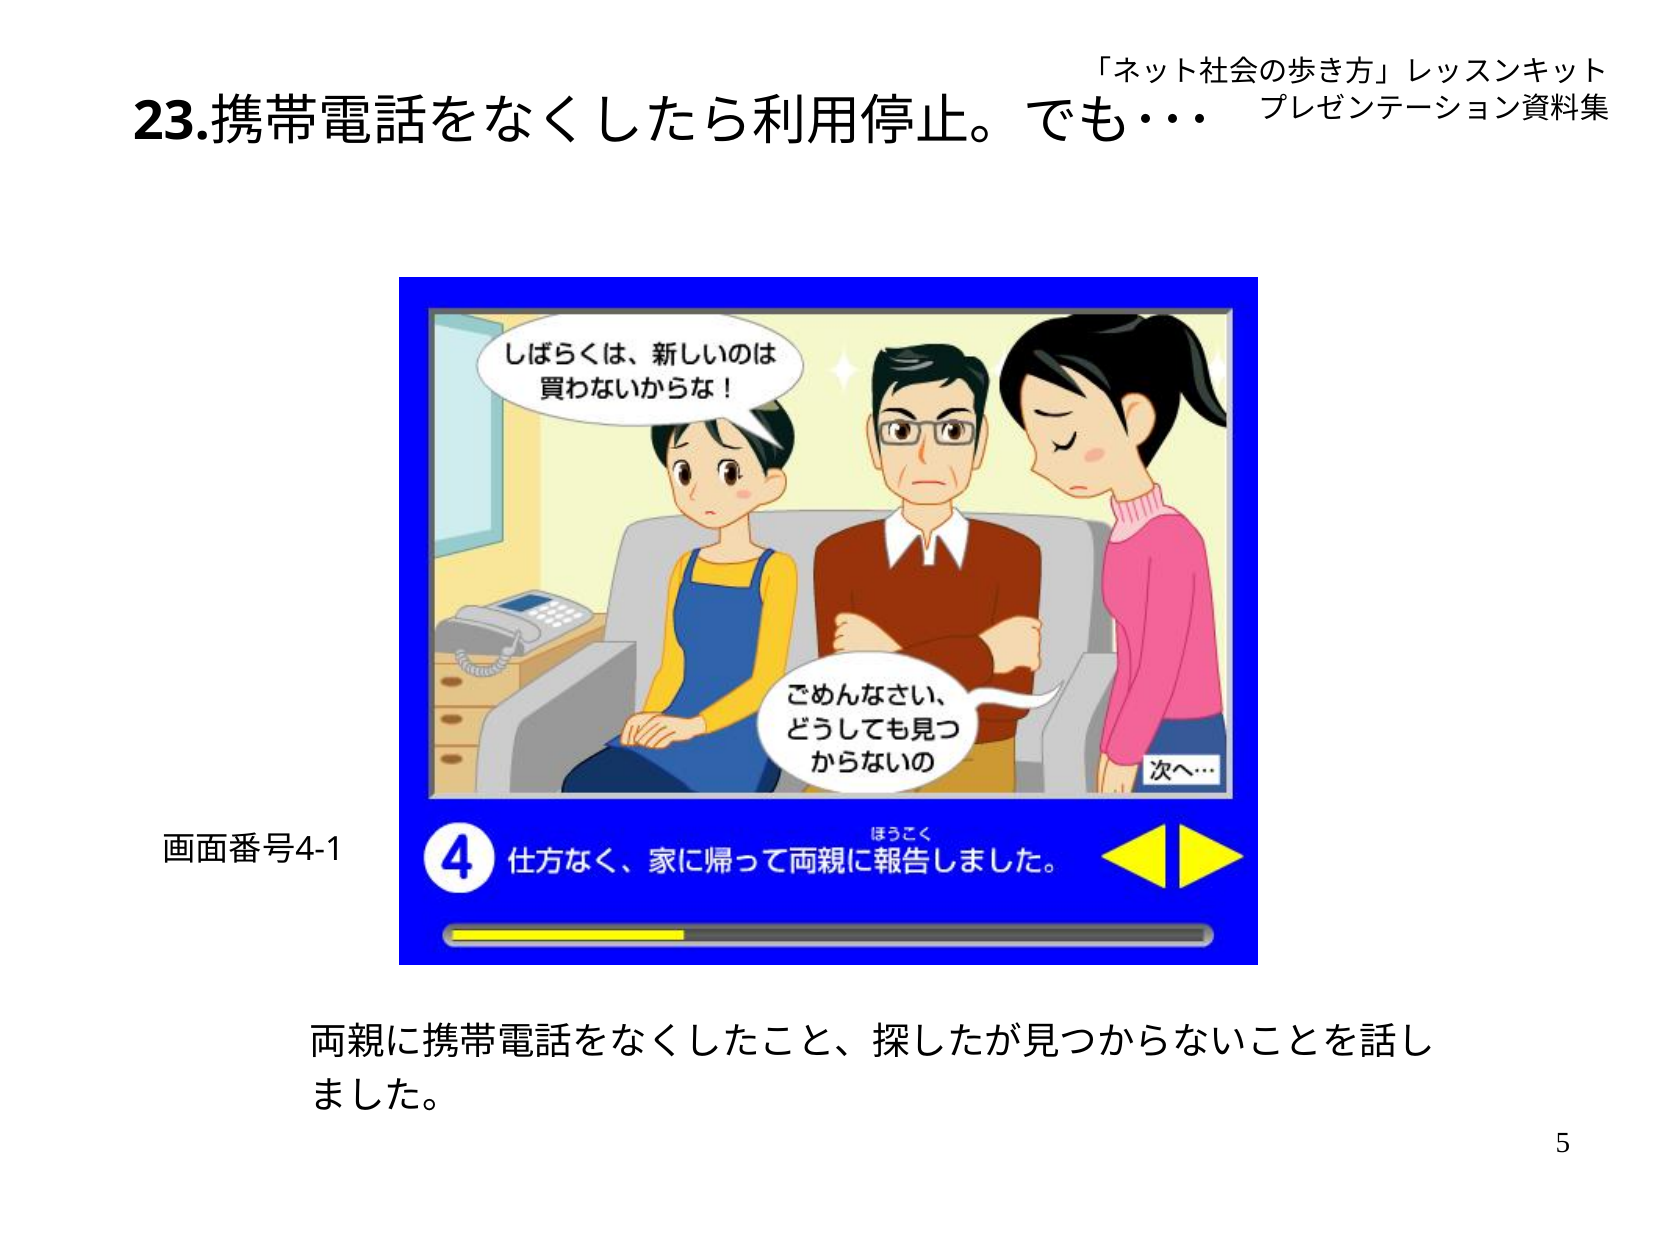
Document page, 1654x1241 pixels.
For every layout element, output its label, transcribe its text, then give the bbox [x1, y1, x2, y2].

text_box 画面番号4-1 [147, 826, 384, 875]
text_box 23.携帯電話をなくしたら利用停止。でも･･･ [118, 88, 1270, 158]
picture [399, 277, 1258, 965]
text_box 両親に携帯電話をなくしたこと、探したが見つからないことを話しました。 [295, 1003, 1477, 1128]
text_box 「ネット社会の歩き方」レッスンキット プレゼンテーション資料集 [1062, 44, 1625, 134]
